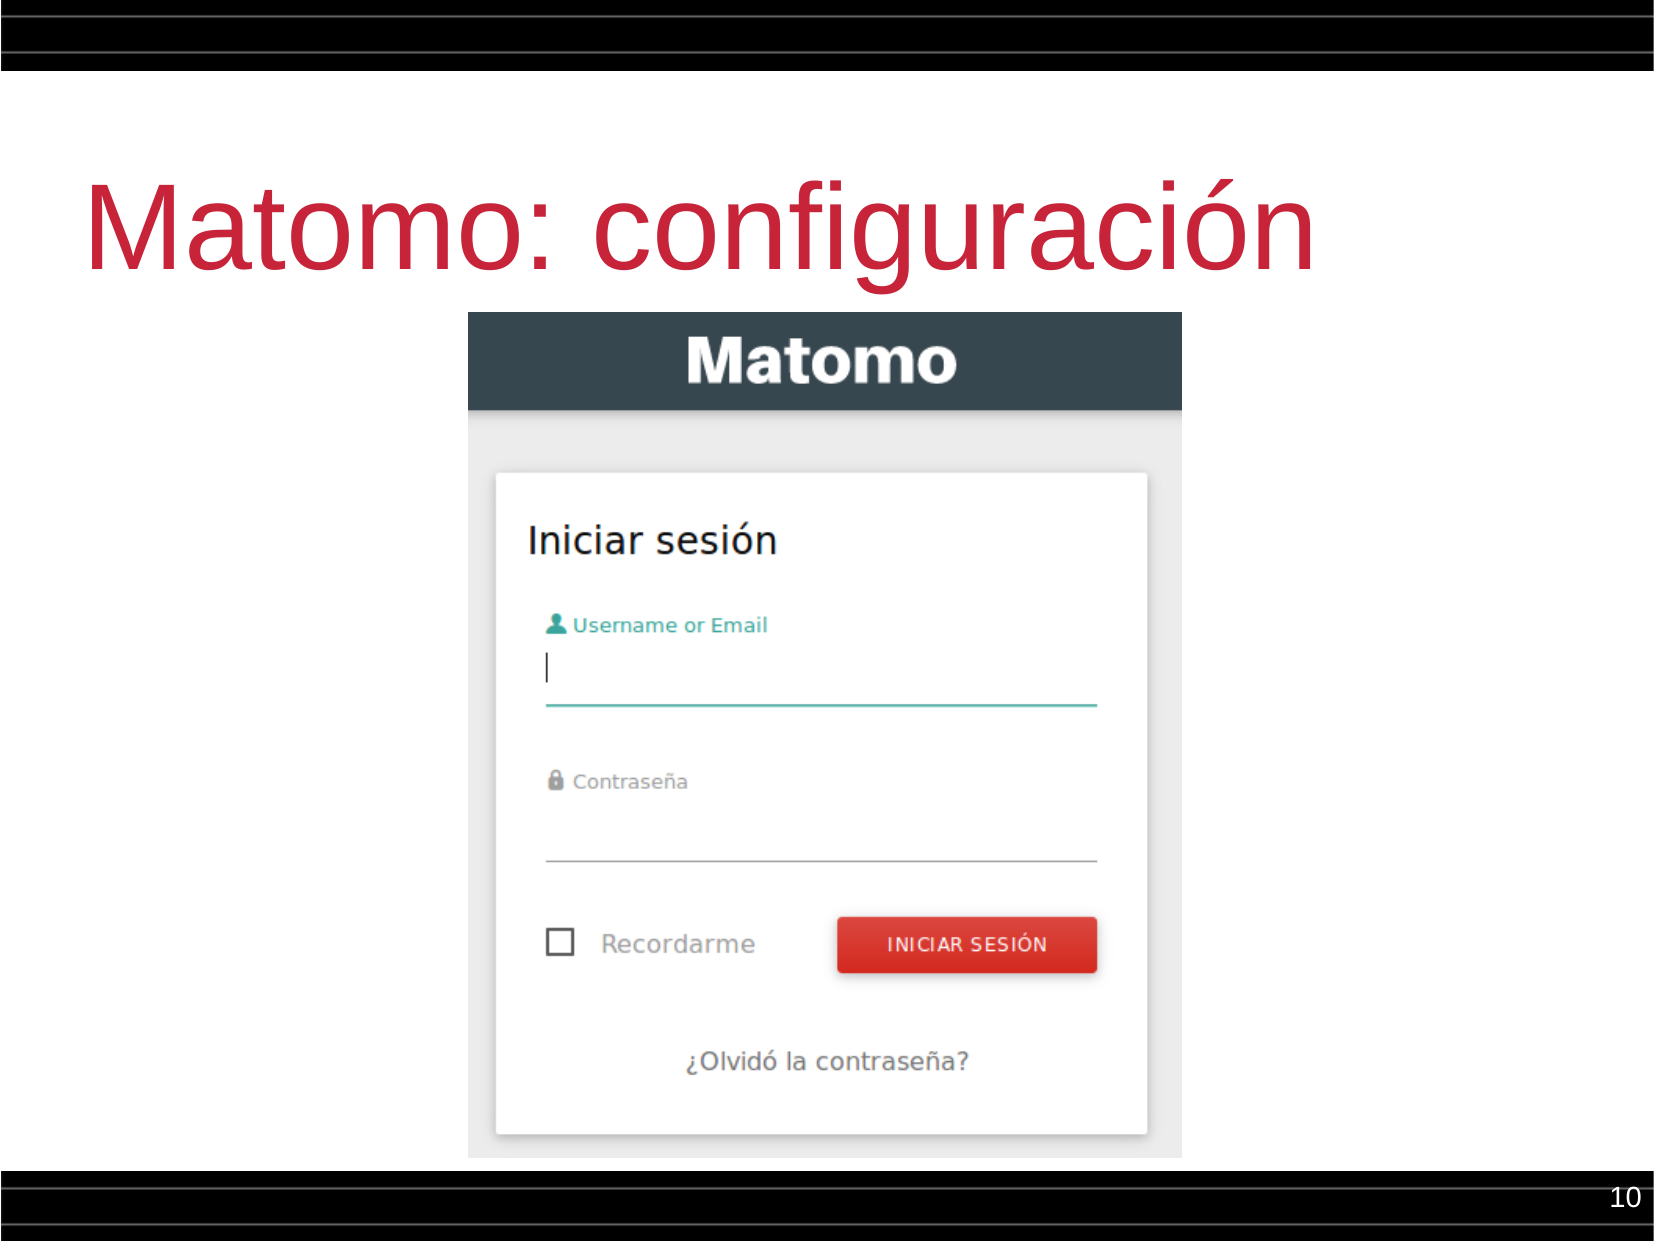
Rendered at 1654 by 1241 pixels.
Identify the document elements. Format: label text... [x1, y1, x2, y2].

picture [468, 312, 1182, 1158]
picture [1, 0, 1654, 71]
picture [1, 1171, 1654, 1241]
title Matomo: configuración [82, 123, 1571, 331]
